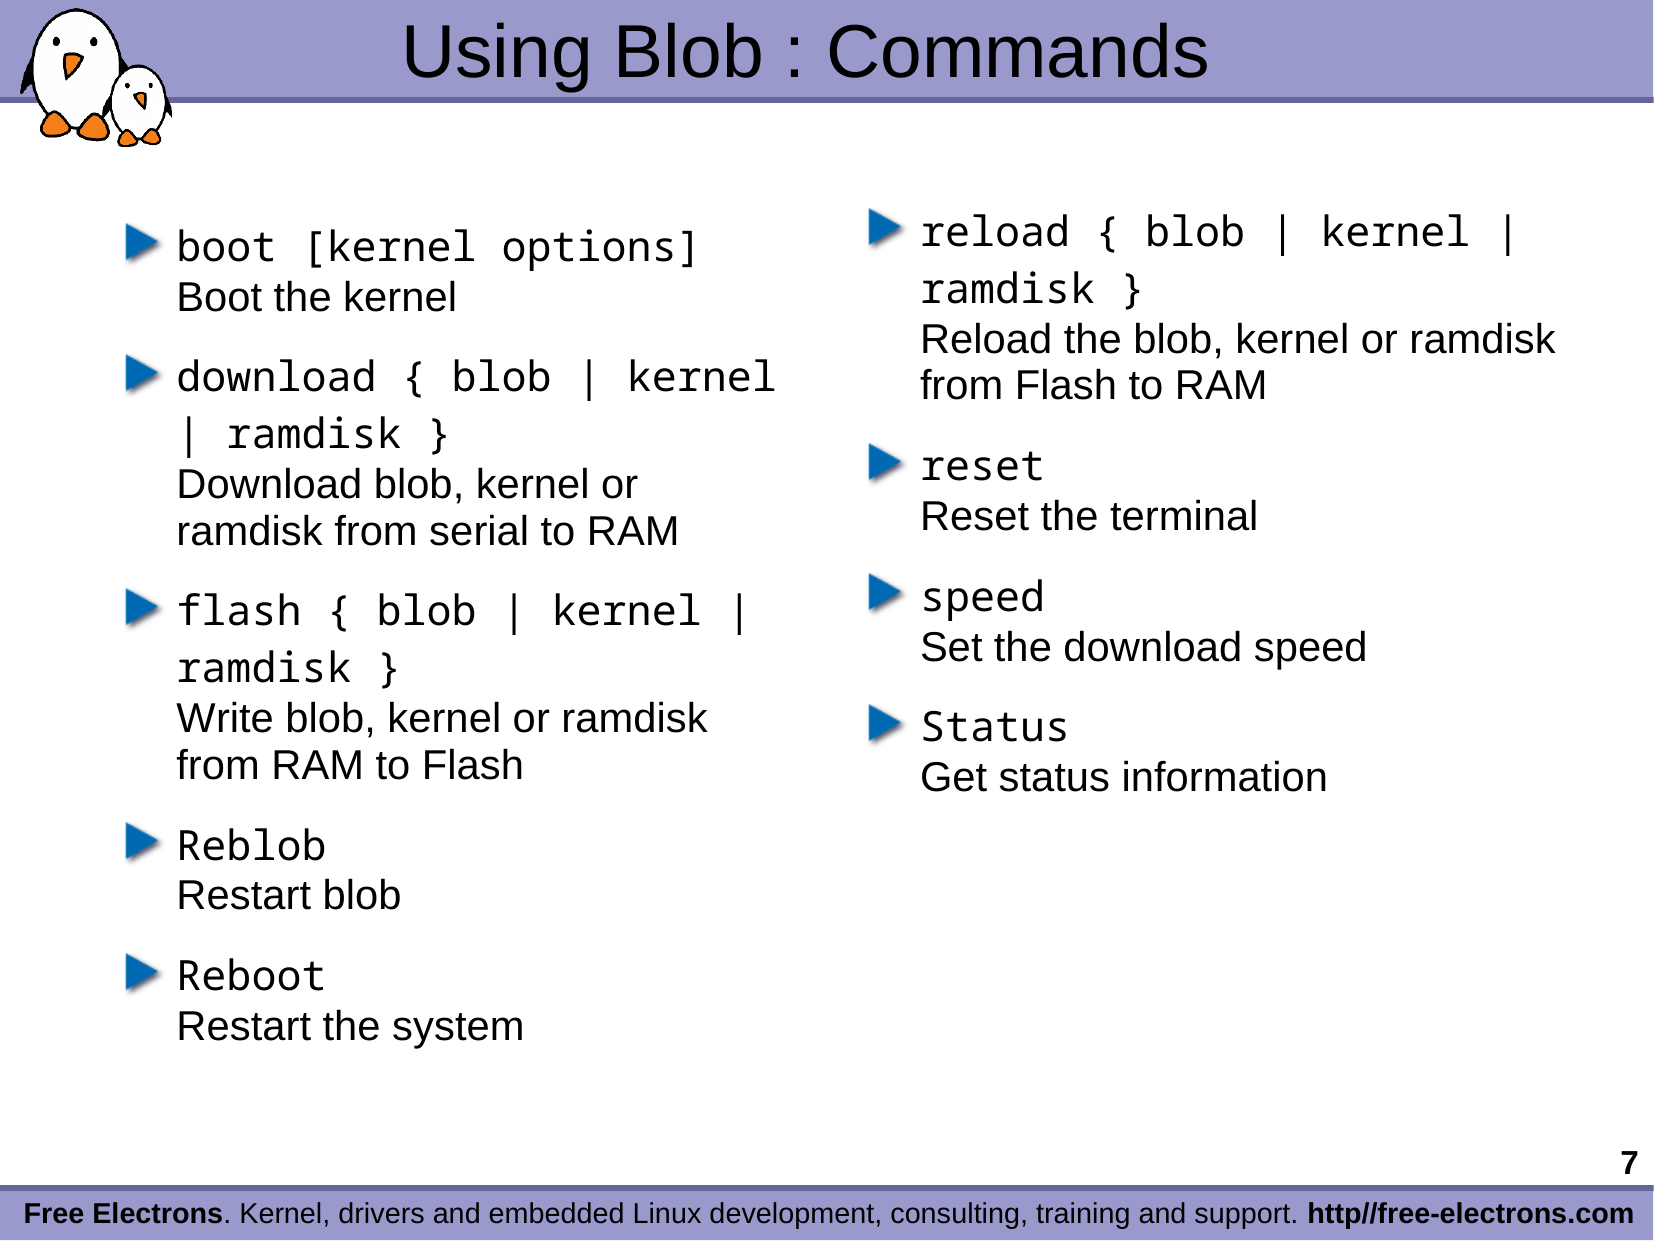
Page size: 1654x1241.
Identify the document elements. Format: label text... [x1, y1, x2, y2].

picture [20, 8, 172, 147]
title Using Blob : Commands [60, 0, 1551, 104]
list boot [kernel options] Boot the kernel download { blob | kernel | ramdisk } Download blob, kernel or ramdisk from serial to RAM flash { blob | kernel | ramdisk } Write blob, kernel or ramdisk from RAM to Flash Reblob Restart blob Reboot Restart the system [105, 216, 795, 1066]
list reload { blob | kernel | ramdisk } Reload the blob, kernel or ramdisk from Flash to RAM reset Reset the terminal speed Set the download speed Status Get status information [849, 201, 1593, 1118]
